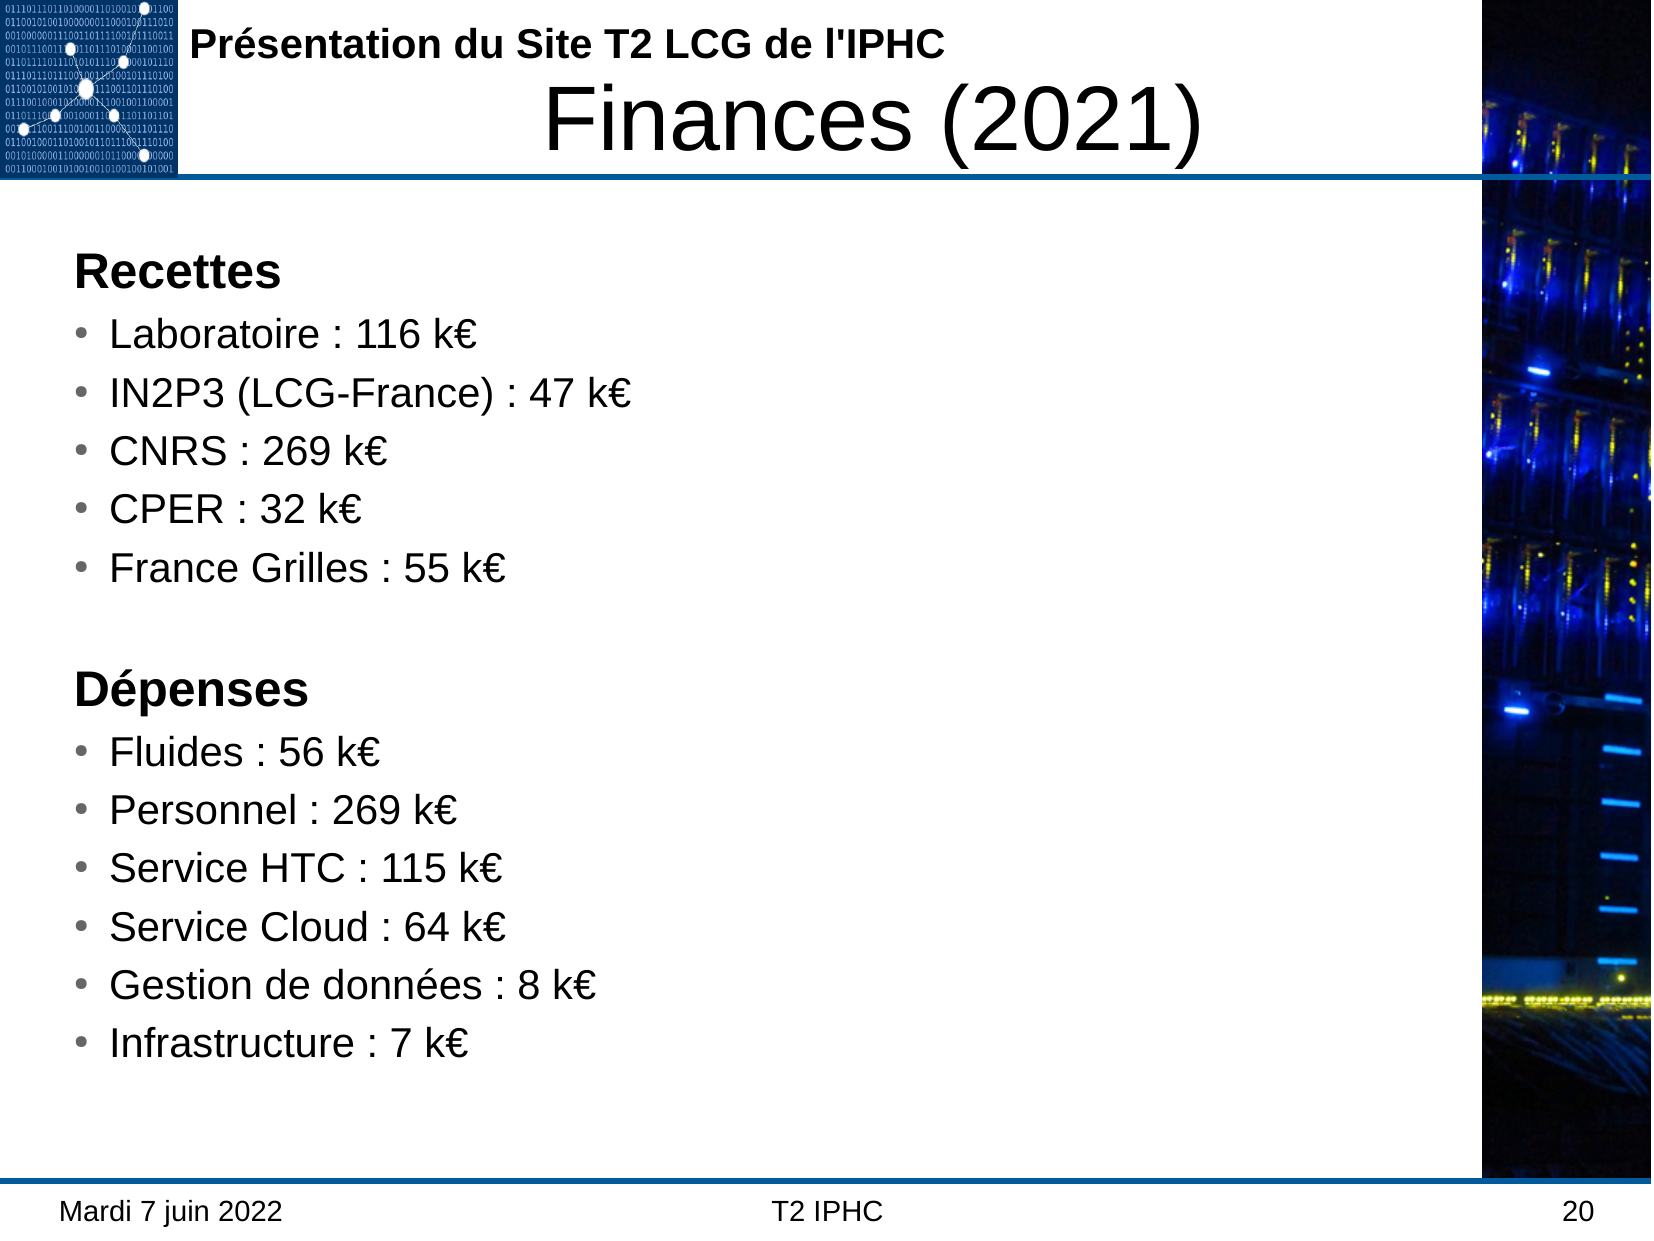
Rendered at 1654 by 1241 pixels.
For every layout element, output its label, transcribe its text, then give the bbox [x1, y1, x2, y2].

title Finances (2021) [177, 67, 1571, 171]
text_box Recettes Laboratoire : 116 k€ IN2P3 (LCG-France) : 47 k€ CNRS : 269 k€ CPER : 32 k€ France Grilles : 55 k€ Dépenses Fluides : 56 k€ Personnel : 269 k€ Service HTC : 115 k€ Service Cloud : 64 k€ Gestion de données : 8 k€ Infrastructure : 7 k€ [59, 236, 1595, 1133]
picture [1482, 180, 1651, 1178]
picture [1482, 0, 1651, 174]
picture [0, 0, 178, 178]
